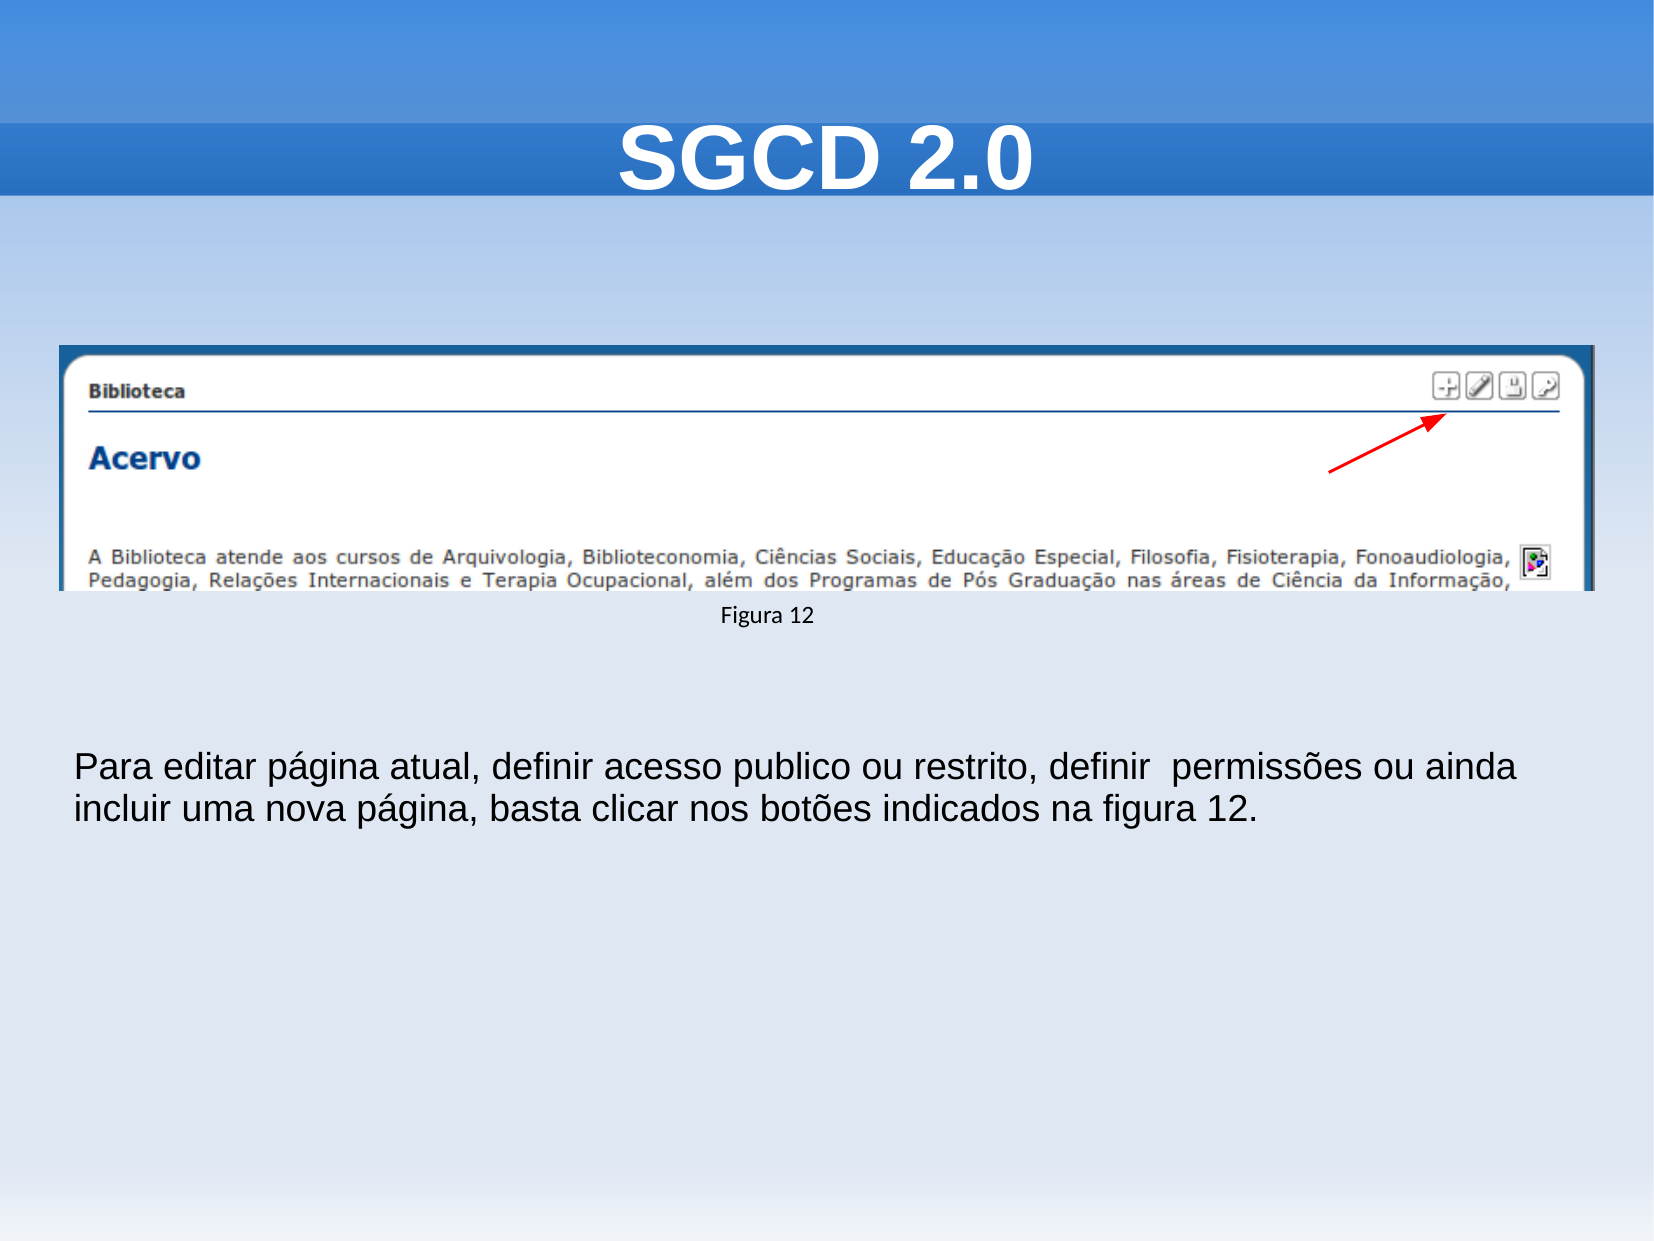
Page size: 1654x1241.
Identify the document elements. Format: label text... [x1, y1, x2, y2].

text_box Para editar página atual, definir acesso publico ou restrito, definir permissões ou ainda incluir uma nova página, basta clicar nos botões indicados na figura 12. [59, 738, 1565, 879]
picture [0, 0, 1654, 1241]
text_box Figura 12 [620, 590, 916, 636]
title SGCD 2.0 [82, 49, 1571, 257]
